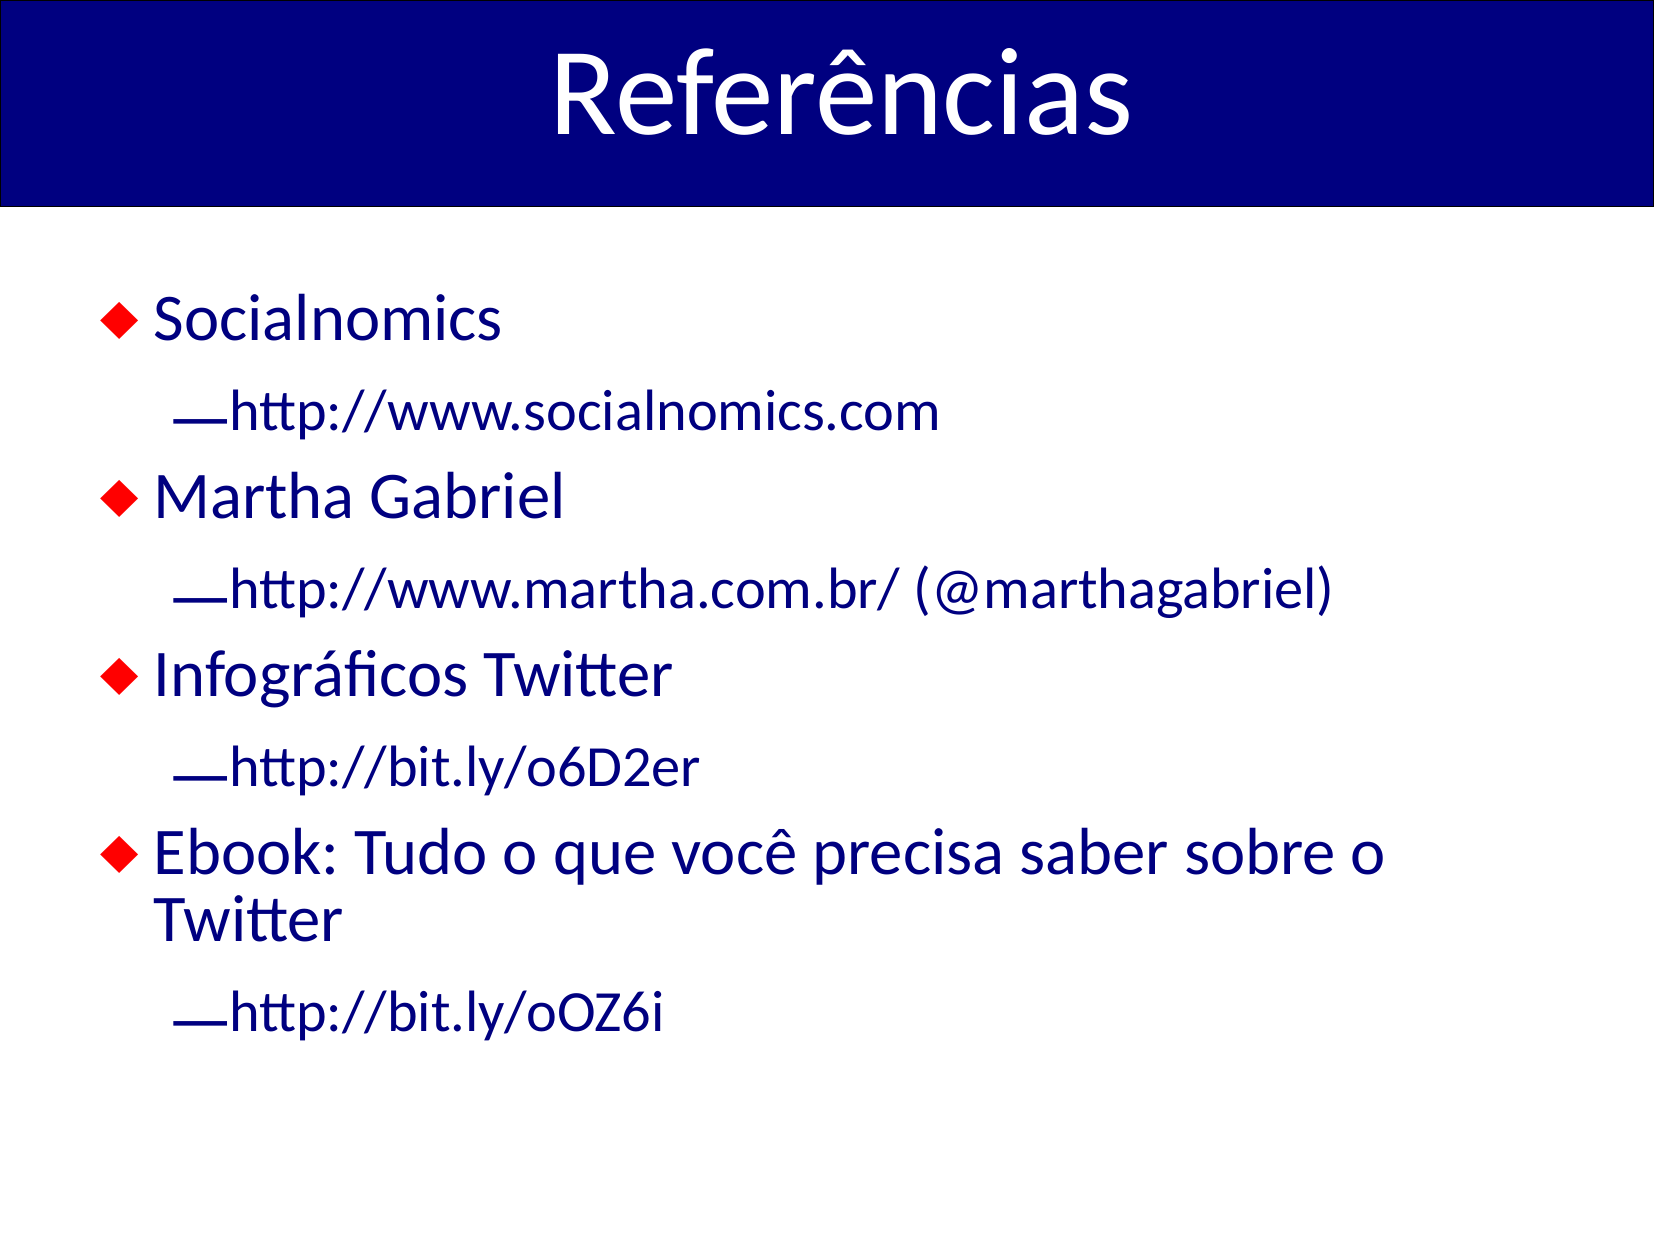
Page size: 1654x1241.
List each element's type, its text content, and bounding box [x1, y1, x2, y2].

title Referências [0, 0, 1654, 207]
list Socialnomics http://www.socialnomics.com Martha Gabriel http://www.martha.com.br/ (@marthagabriel) Infográficos Twitter http://bit.ly/o6D2er Ebook: Tudo o que você precisa saber sobre o Twitter http://bit.ly/oOZ6i [82, 290, 1571, 1109]
